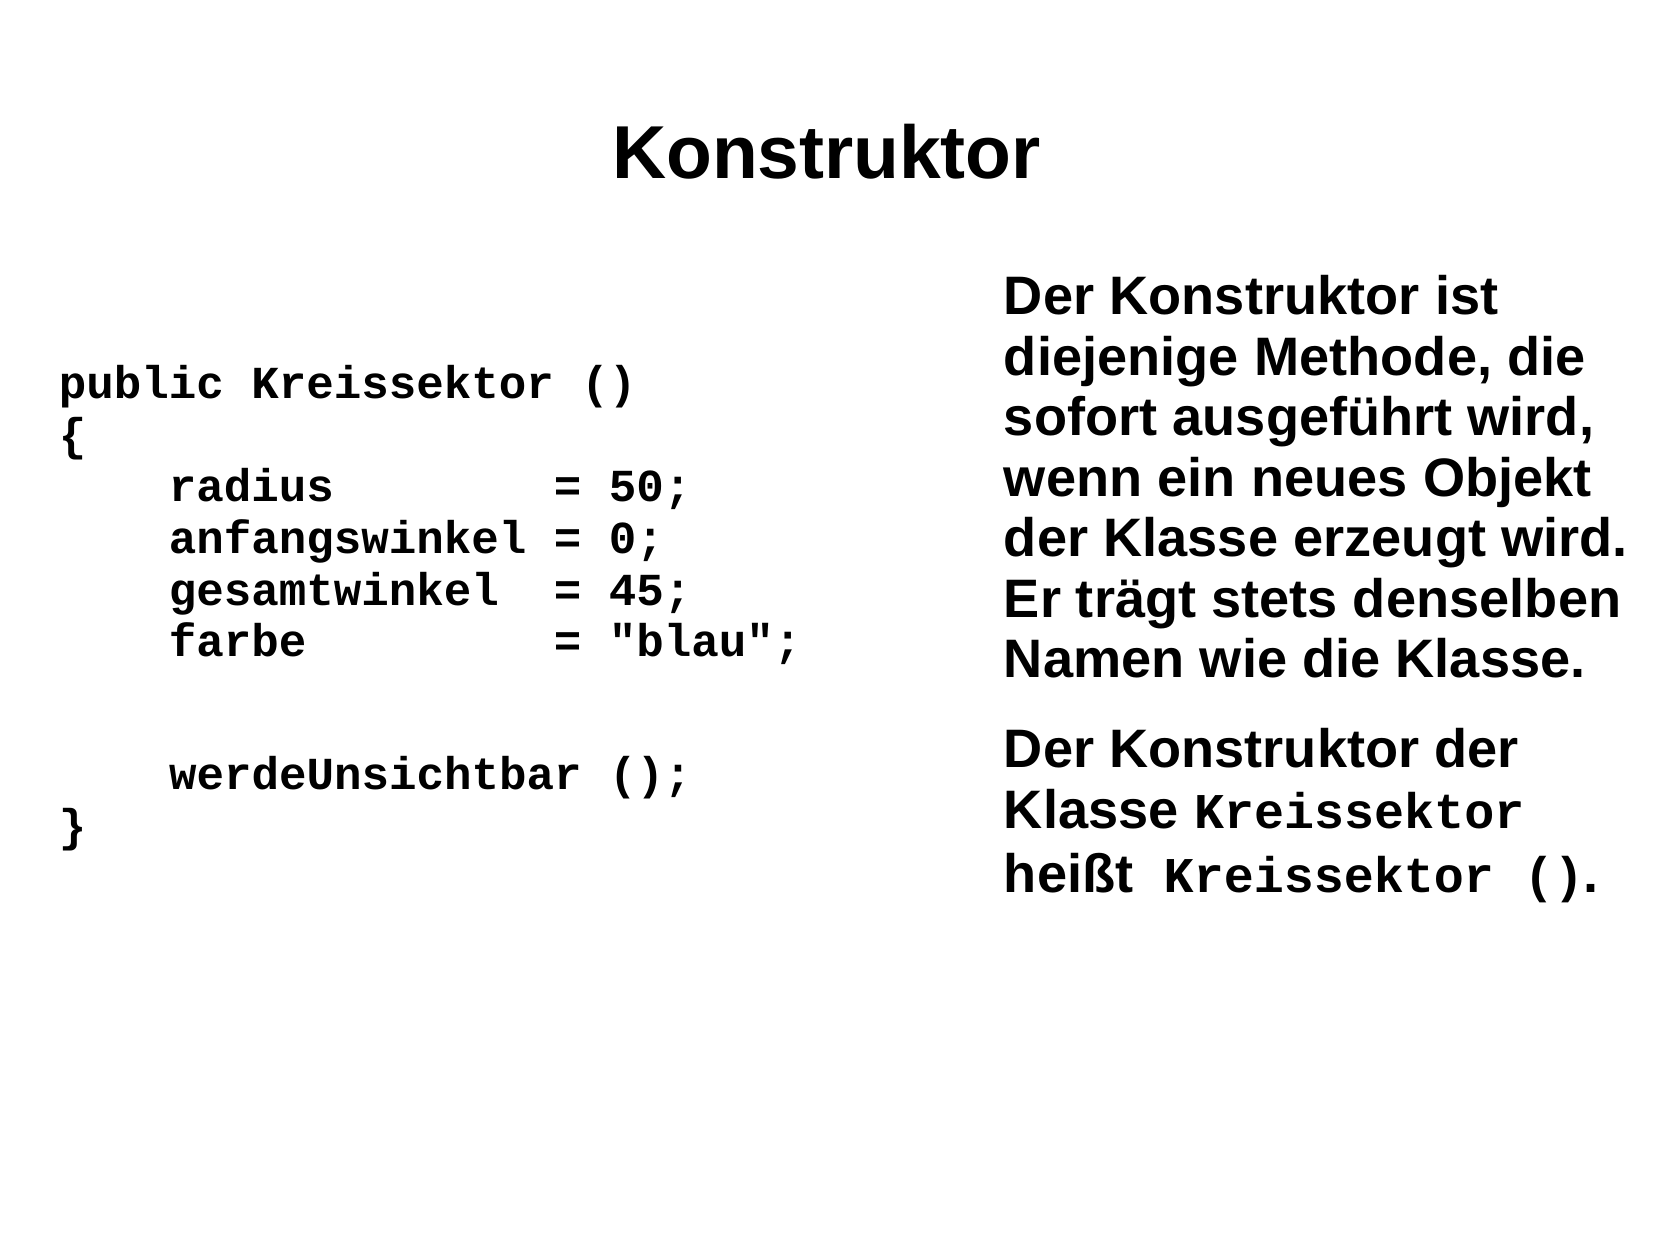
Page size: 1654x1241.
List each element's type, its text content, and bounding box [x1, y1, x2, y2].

title Konstruktor [82, 56, 1571, 250]
list public Kreissektor () { radius = 50; anfangswinkel = 0; gesamtwinkel = 45; farbe = "blau"; werdeUnsichtbar (); } [59, 360, 975, 856]
list Der Konstruktor ist diejenige Methode, die sofort ausgeführt wird, wenn ein neues Objekt der Klasse erzeugt wird. Er trägt stets denselben Namen wie die Klasse. Der Konstruktor der Klasse Kreissektor heißt Kreissektor (). [1003, 265, 1654, 923]
